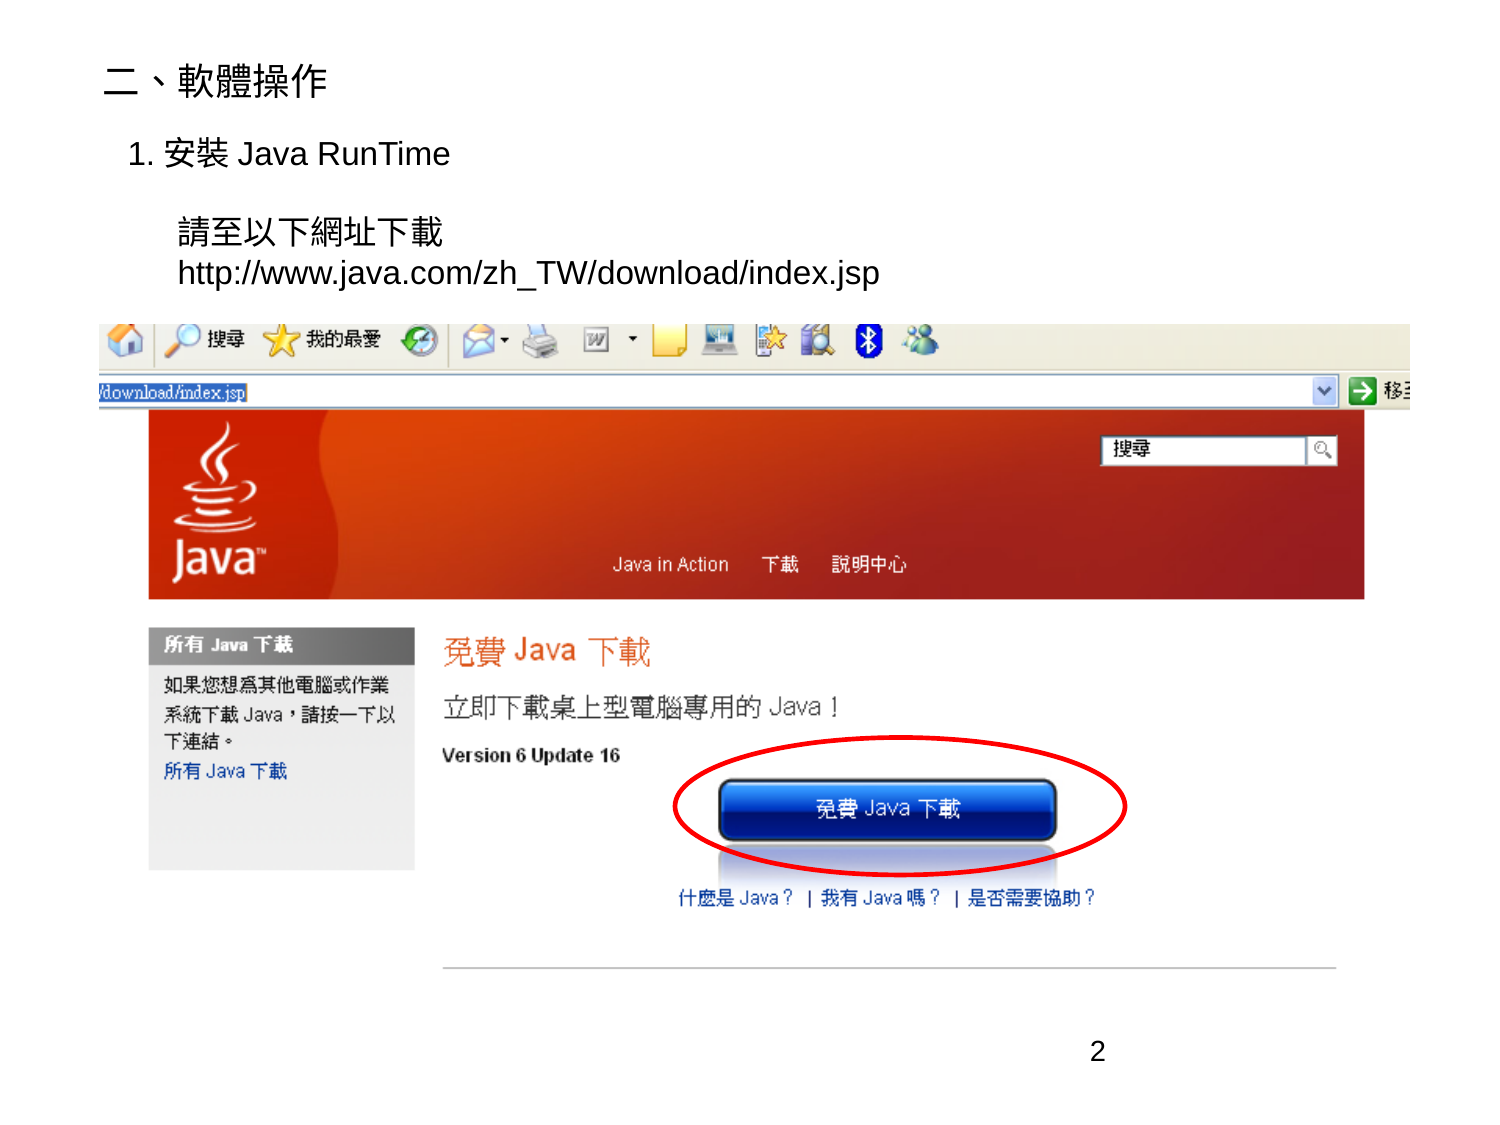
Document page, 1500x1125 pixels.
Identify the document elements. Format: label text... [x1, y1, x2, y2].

text_box 2 [1074, 1024, 1426, 1103]
text_box 1.安裝Java RunTime [112, 125, 475, 181]
text_box 請至以下網址下載 http://www.java.com/zh_TW/download/index.jsp [162, 204, 896, 299]
picture [99, 324, 1410, 1002]
text_box 二、軟體操作 [87, 50, 451, 111]
